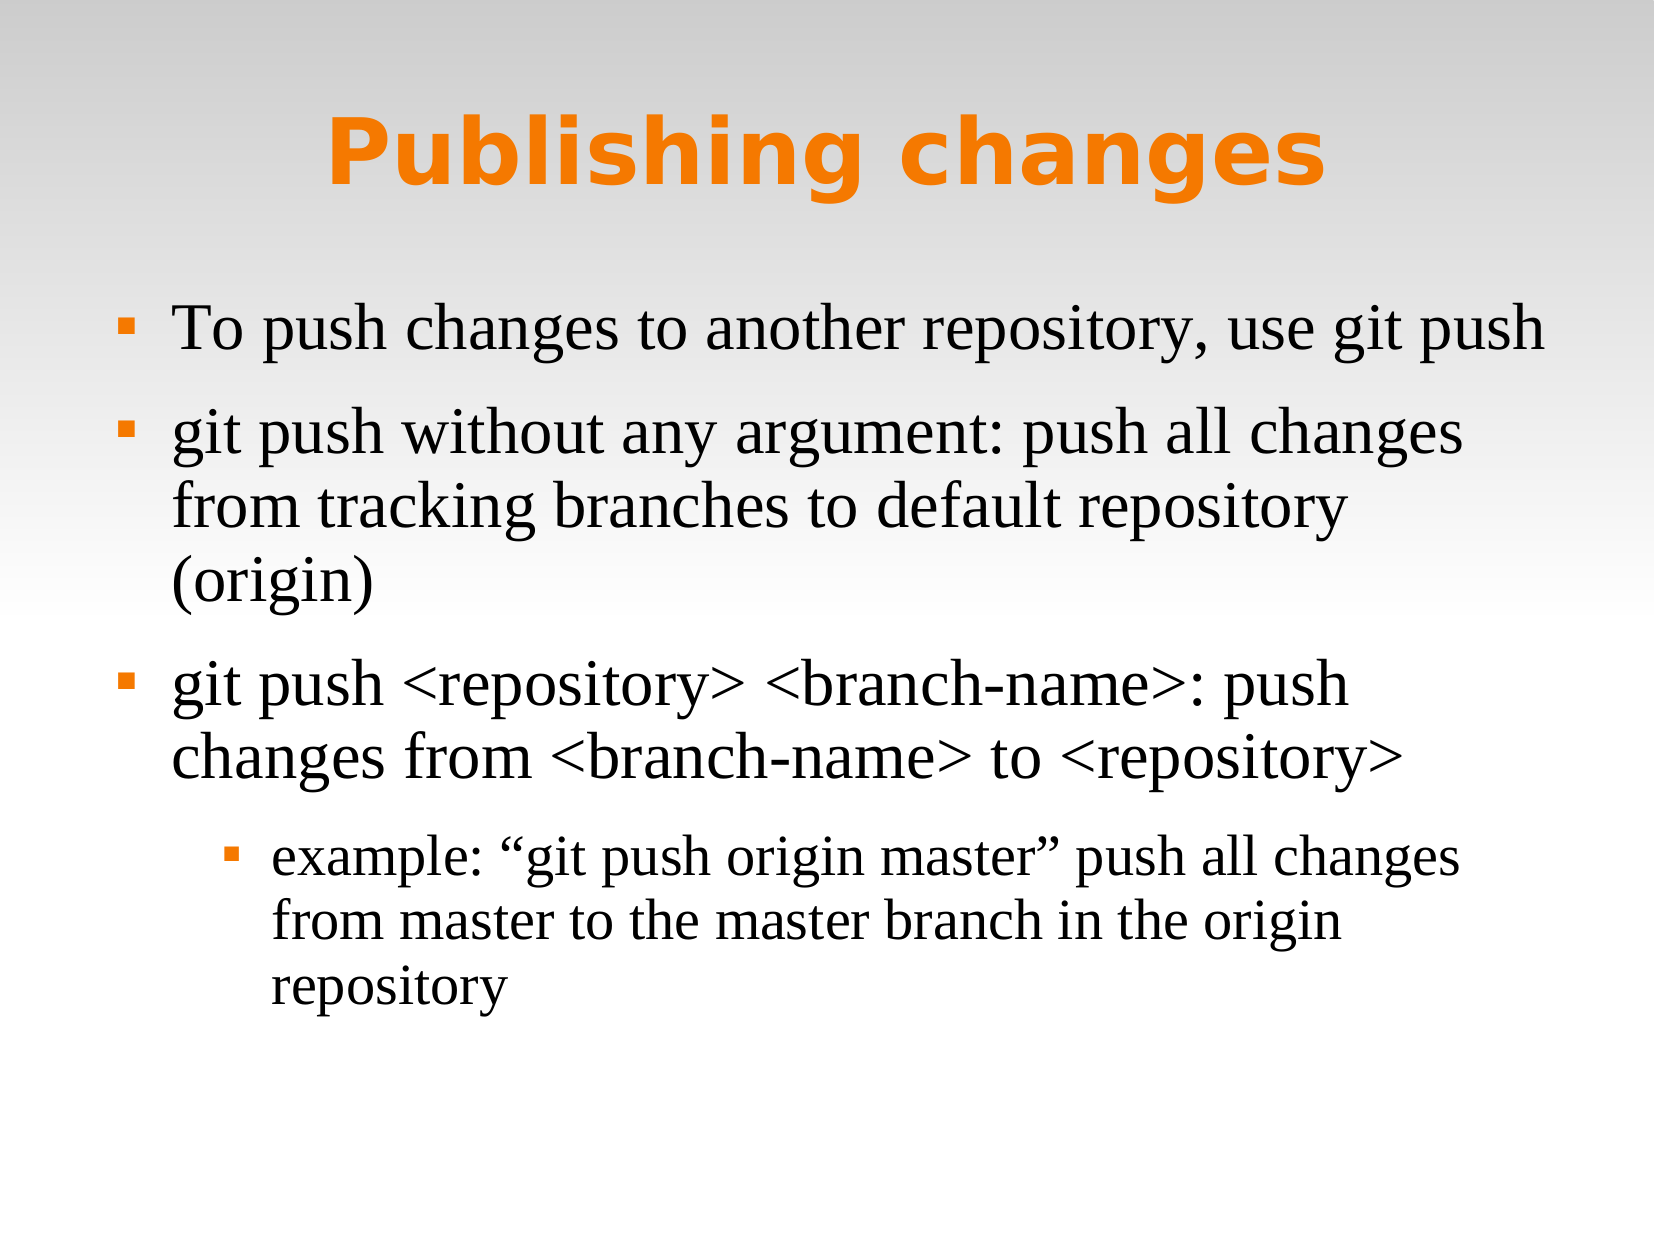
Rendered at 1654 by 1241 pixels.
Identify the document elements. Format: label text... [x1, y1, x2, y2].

list To push changes to another repository, use git push git push without any argument: push all changes from tracking branches to default repository (origin) git push <repository> <branch-name>: push changes from <branch-name> to <repository> example: “git push origin master” push all changes from master to the master branch in the origin repository [82, 290, 1571, 1094]
title Publishing changes [82, 56, 1571, 250]
